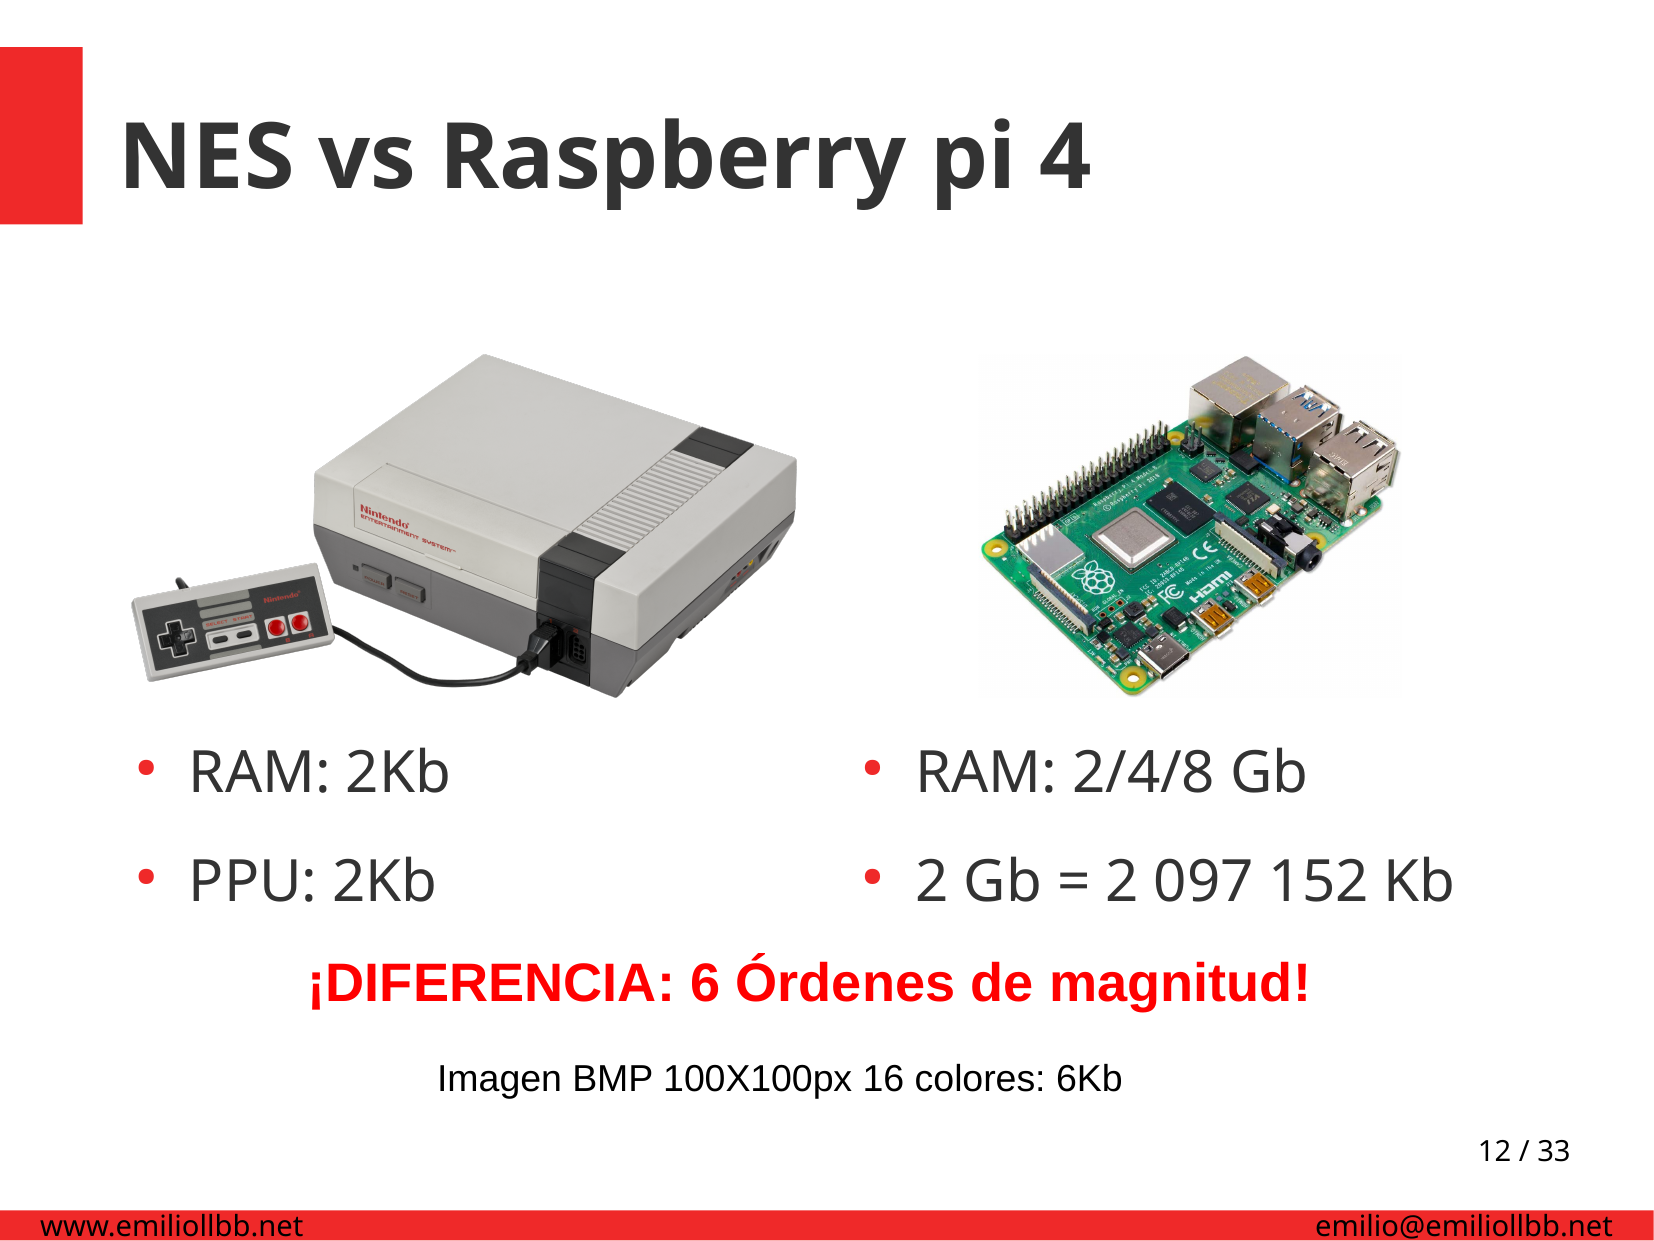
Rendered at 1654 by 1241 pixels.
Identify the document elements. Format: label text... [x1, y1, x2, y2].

list RAM: 2Kb PPU: 2Kb [118, 730, 810, 886]
text_box ¡DIFERENCIA: 6 Órdenes de magnitud! [240, 944, 1381, 1021]
title NES vs Raspberry pi 4 [118, 49, 1571, 257]
picture [131, 354, 797, 698]
text_box Imagen BMP 100X100px 16 colores: 6Kb [255, 1050, 1306, 1111]
picture [978, 354, 1402, 698]
list RAM: 2/4/8 Gb 2 Gb = 2 097 152 Kb [844, 730, 1536, 916]
